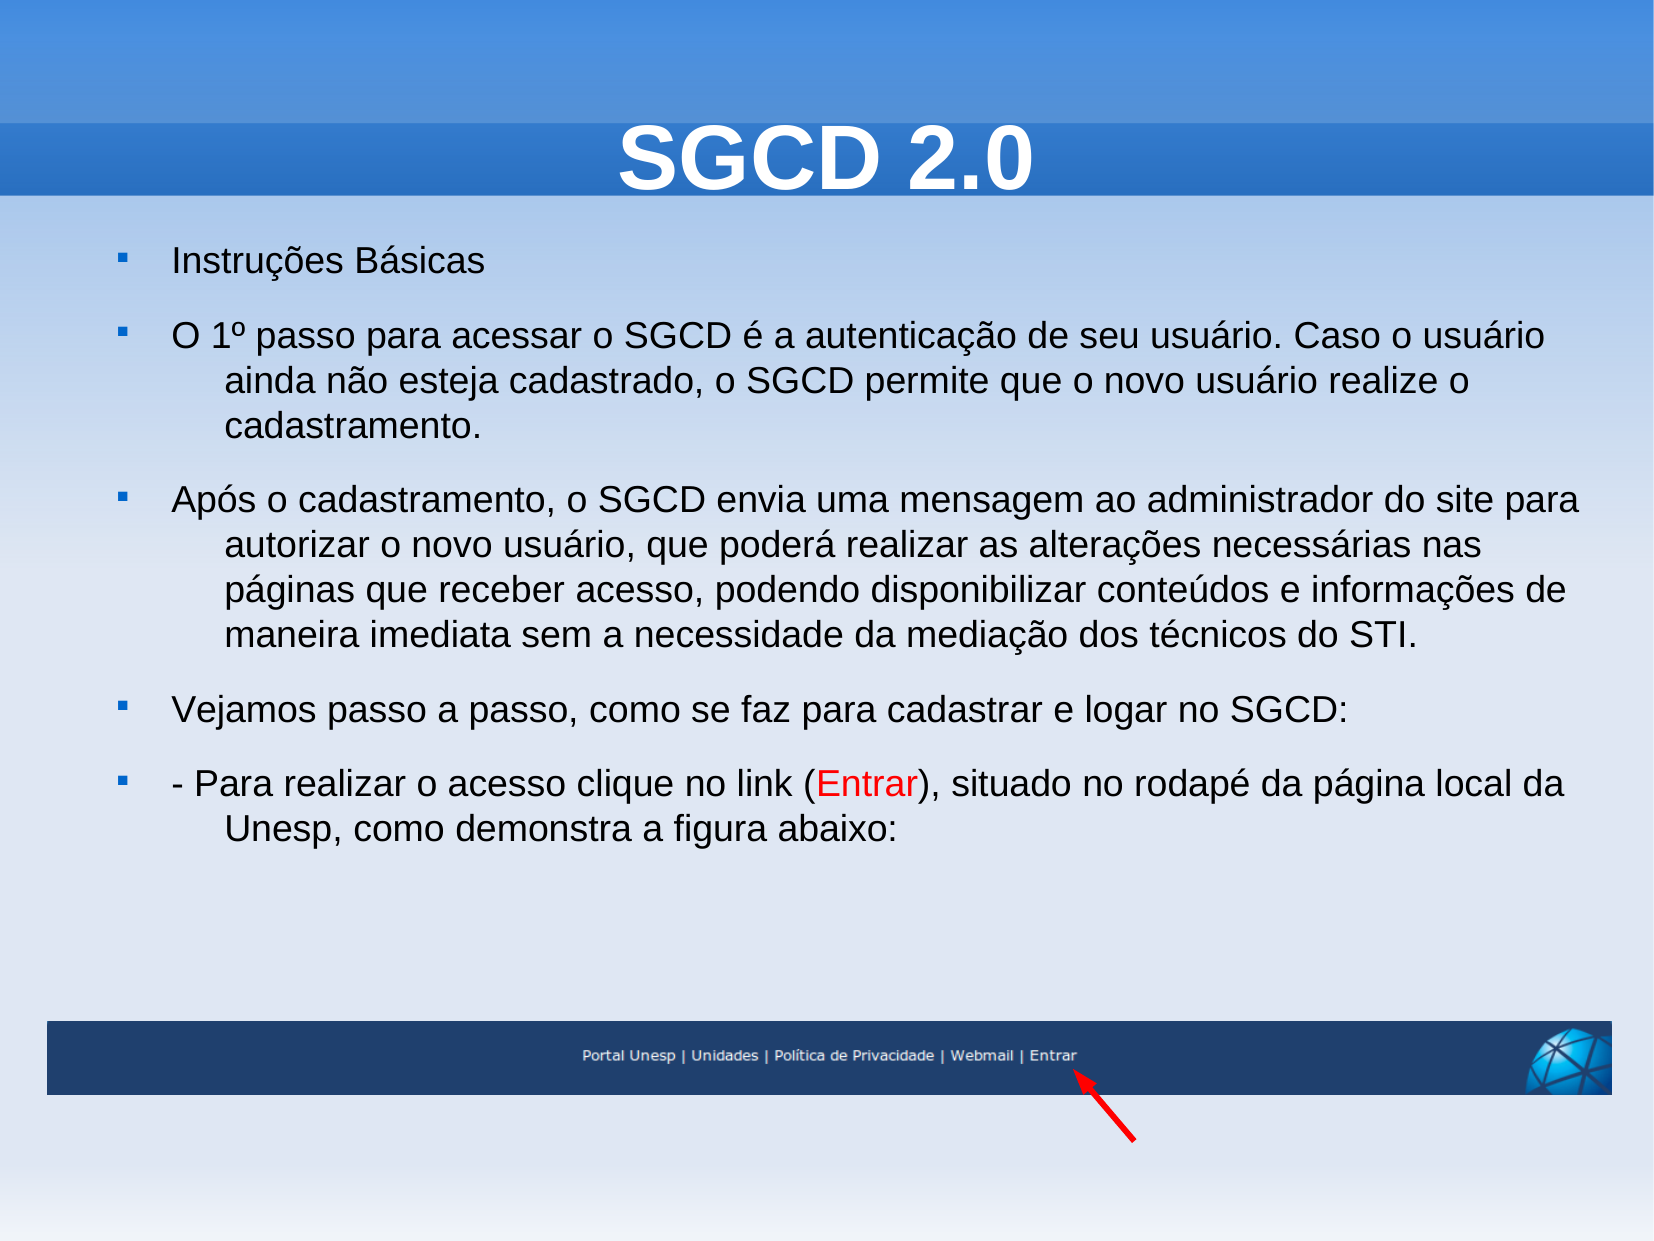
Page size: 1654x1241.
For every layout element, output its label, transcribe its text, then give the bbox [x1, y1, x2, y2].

picture [0, 0, 1654, 1241]
list Instruções Básicas O 1º passo para acessar o SGCD é a autenticação de seu usuário. Caso o usuário ainda não esteja cadastrado, o SGCD permite que o novo usuário realize o cadastramento. Após o cadastramento, o SGCD envia uma mensagem ao administrador do site para autorizar o novo usuário, que poderá realizar as alterações necessárias nas páginas que receber acesso, podendo disponibilizar conteúdos e informações de maneira imediata sem a necessidade da mediação dos técnicos do STI. Vejamos passo a passo, como se faz para cadastrar e logar no SGCD: - Para realizar o acesso clique no link (Entrar), situado no rodapé da página local da Unesp, como demonstra a figura abaixo: [82, 236, 1595, 1004]
title SGCD 2.0 [82, 49, 1571, 236]
